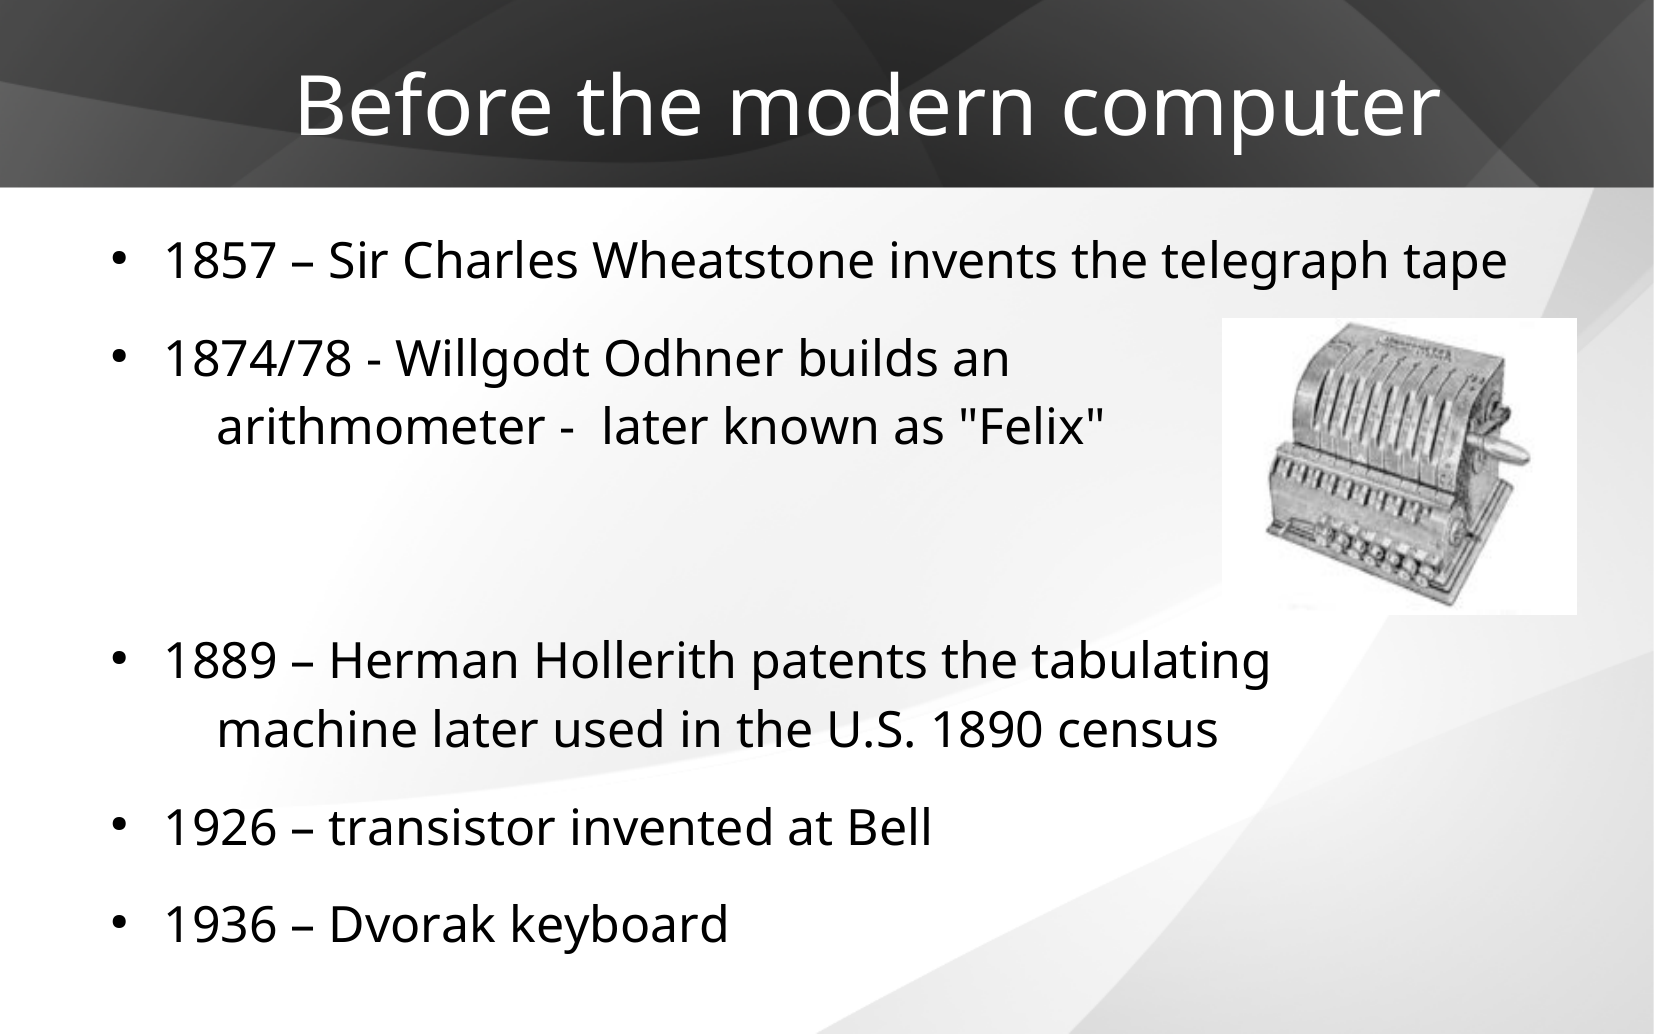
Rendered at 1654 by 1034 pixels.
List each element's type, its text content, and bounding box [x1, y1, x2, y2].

picture [0, 0, 1654, 1034]
title Before the modern computer [124, 0, 1613, 208]
list 1857 – Sir Charles Wheatstone invents the telegraph tape 1874/78 - Willgodt Odhner builds an arithmometer - later known as "Felix" 1889 – Herman Hollerith patents the tabulating machine later used in the U.S. 1890 census 1926 – transistor invented at Bell 1936 – Dvorak keyboard [75, 225, 1613, 1013]
